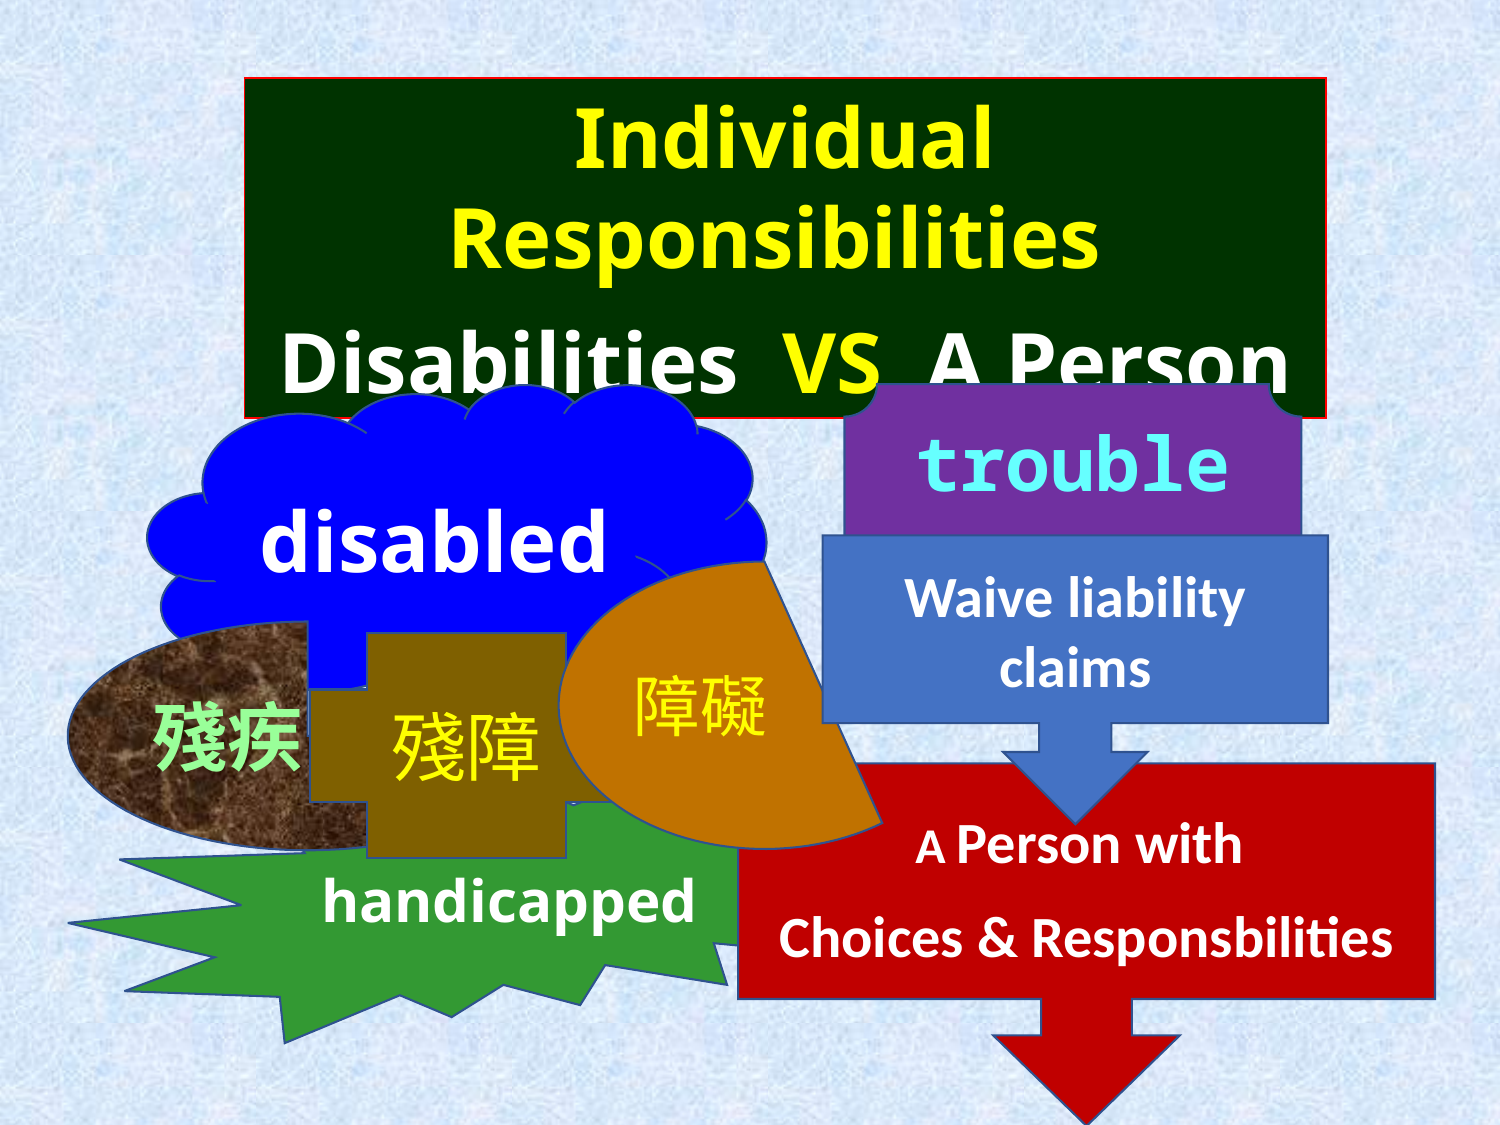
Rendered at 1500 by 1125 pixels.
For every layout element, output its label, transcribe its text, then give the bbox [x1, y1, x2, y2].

text_box Individual Responsibilities Disabilities VS A Person [245, 78, 1326, 418]
text_box troubles [881, 409, 1265, 535]
text_box Waive liability claims [822, 535, 1329, 825]
text_box disabled [147, 385, 767, 691]
text_box [844, 384, 1302, 535]
text_box 殘障 [310, 633, 610, 858]
text_box handicapped [67, 802, 738, 1044]
text_box A Person with Choices & Responsbilities [738, 763, 1435, 1125]
text_box 殘疾 [67, 621, 366, 851]
text_box 障礙 [558, 561, 883, 849]
